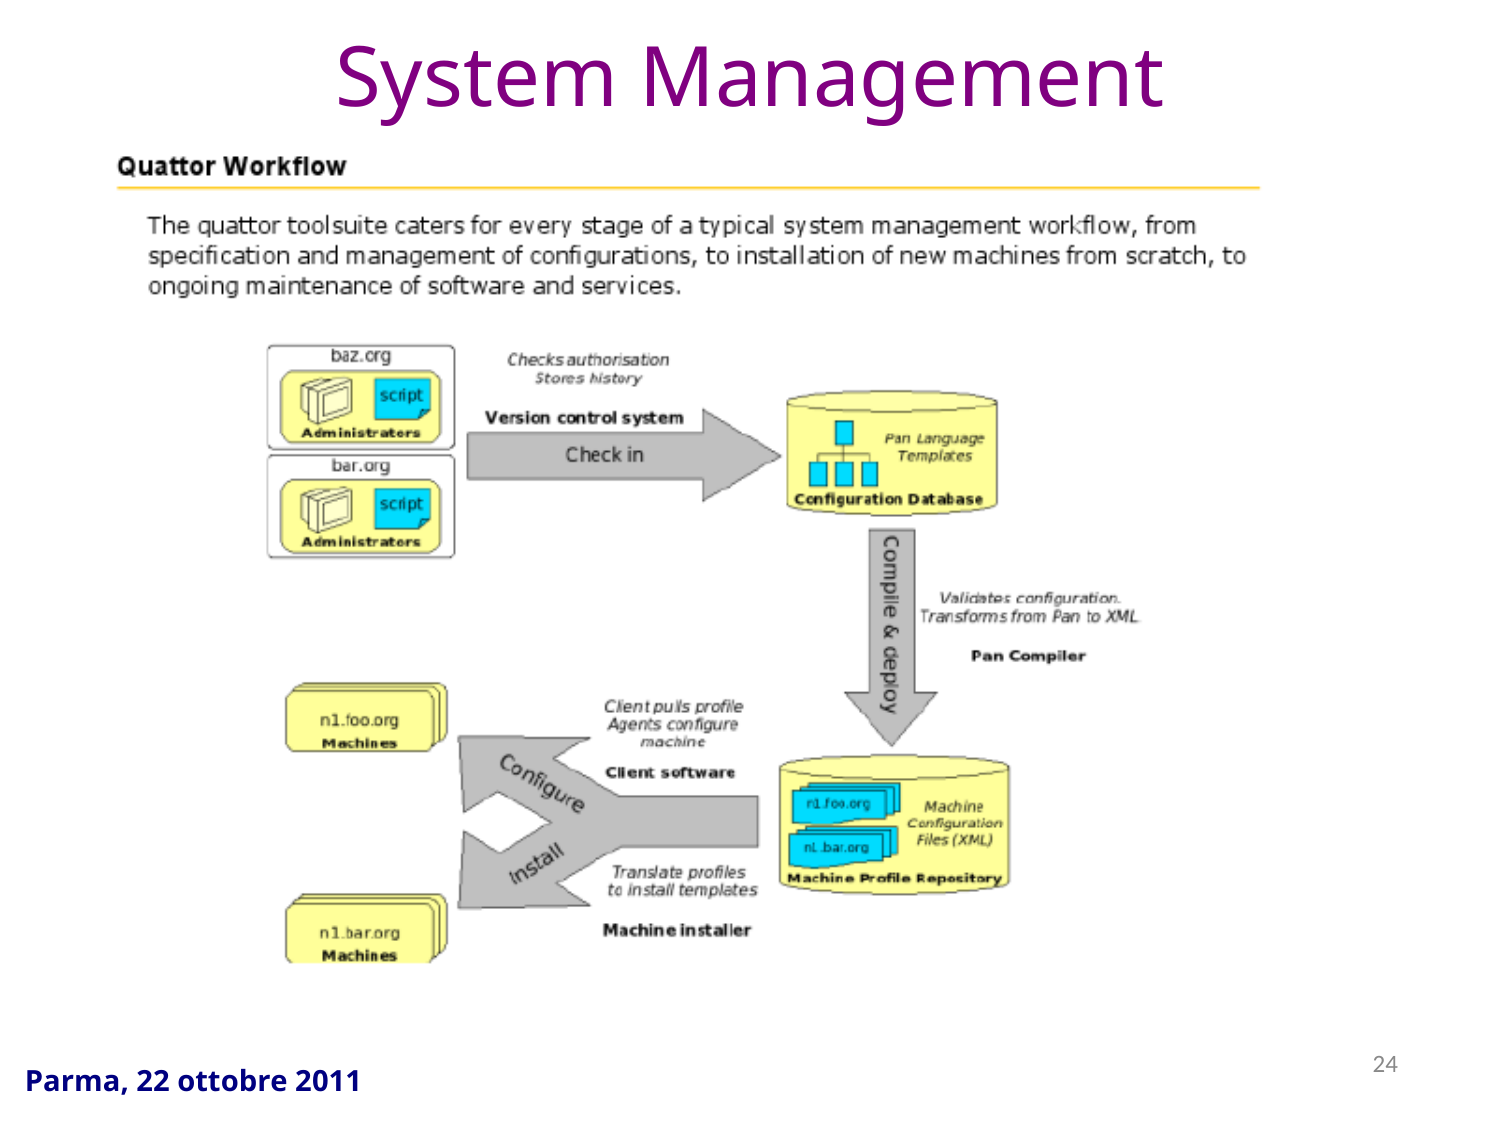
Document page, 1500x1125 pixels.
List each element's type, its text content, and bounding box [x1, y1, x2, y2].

text_box System Management [41, 0, 1459, 132]
picture [106, 140, 1335, 1022]
